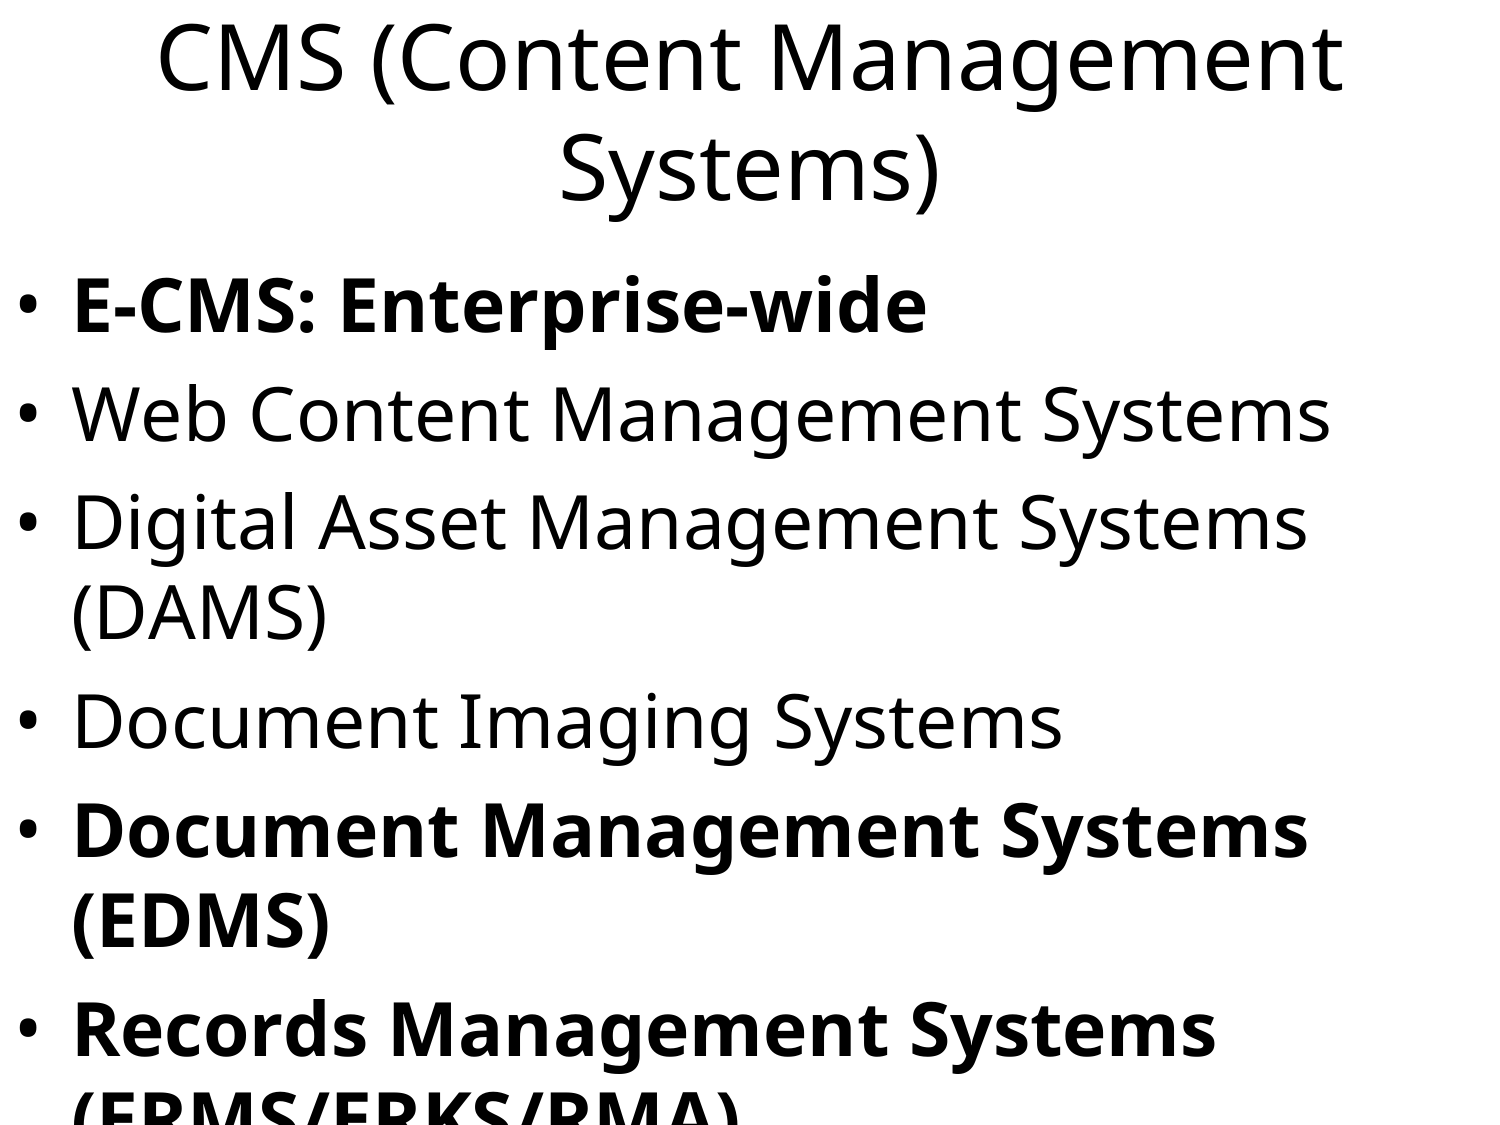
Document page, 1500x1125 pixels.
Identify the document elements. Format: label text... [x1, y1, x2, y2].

text_box E-CMS: Enterprise-wide Web Content Management Systems Digital Asset Management Systems (DAMS) Document Imaging Systems Document Management Systems (EDMS) Records Management Systems (ERMS/ERKS/RMA) [0, 249, 1500, 1125]
text_box CMS (Content Management Systems) [0, 74, 1500, 249]
